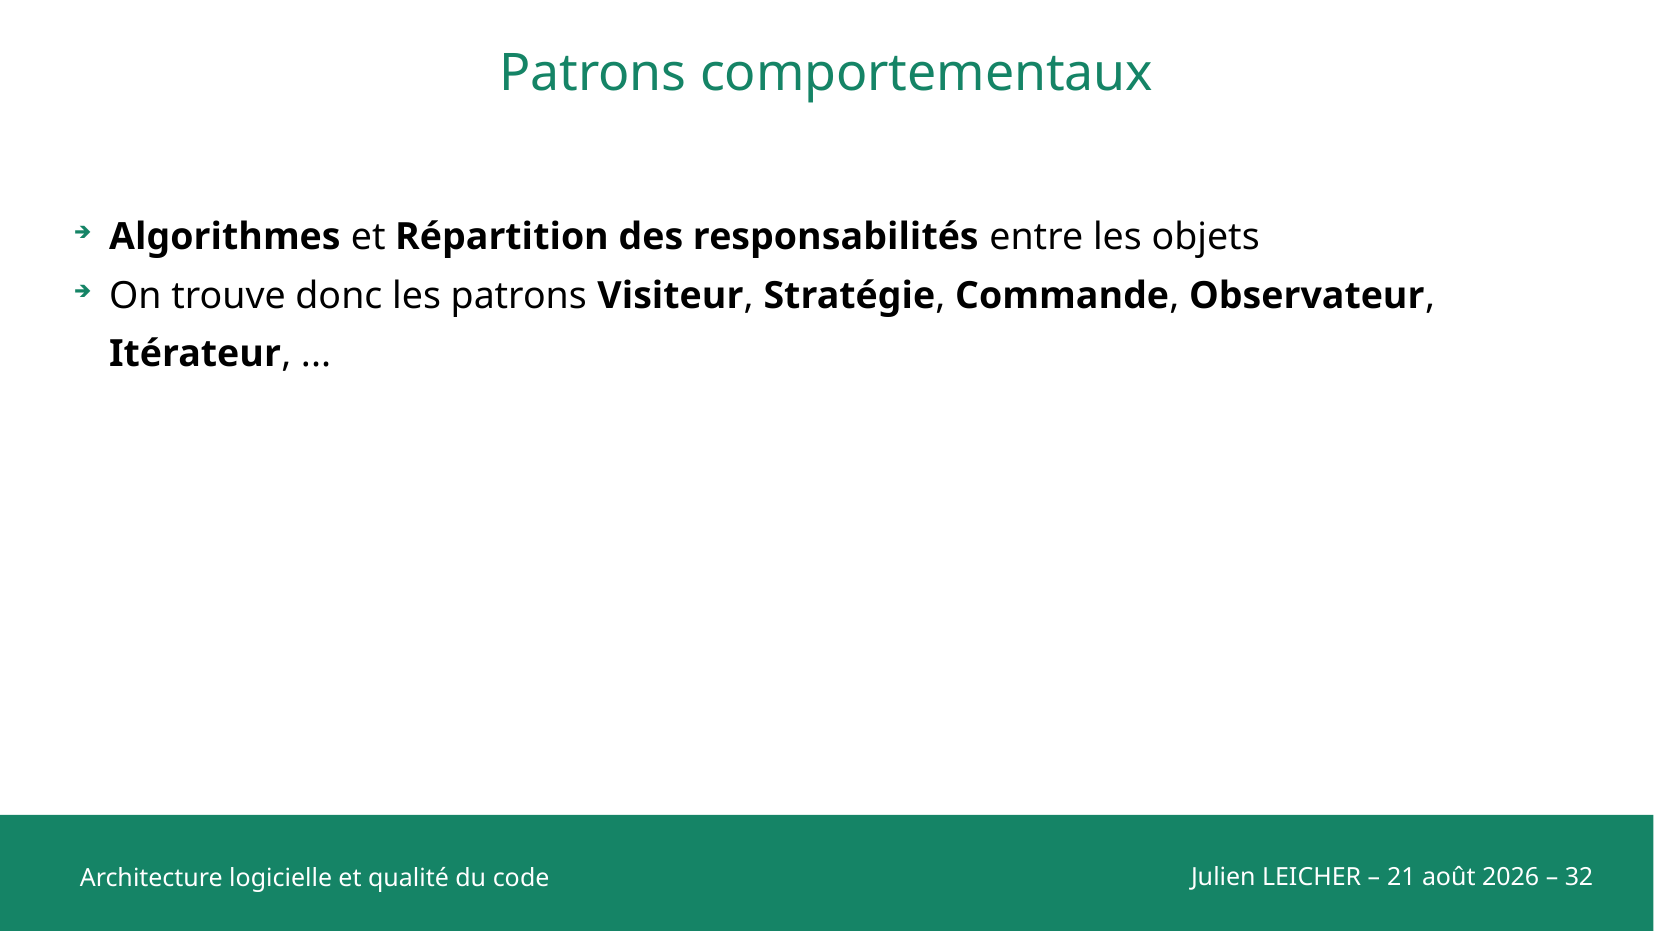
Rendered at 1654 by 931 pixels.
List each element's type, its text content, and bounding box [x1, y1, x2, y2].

text_box Algorithmes et Répartition des responsabilités entre les objets On trouve donc les patrons Visiteur, Stratégie, Commande, Observateur, Itérateur, ... [59, 194, 1595, 678]
text_box Julien LEICHER – 22 mars 2022 – <number> [0, 814, 1654, 931]
text_box Architecture logicielle et qualité du code [64, 852, 798, 898]
text_box Patrons comportementaux [0, 27, 1654, 113]
